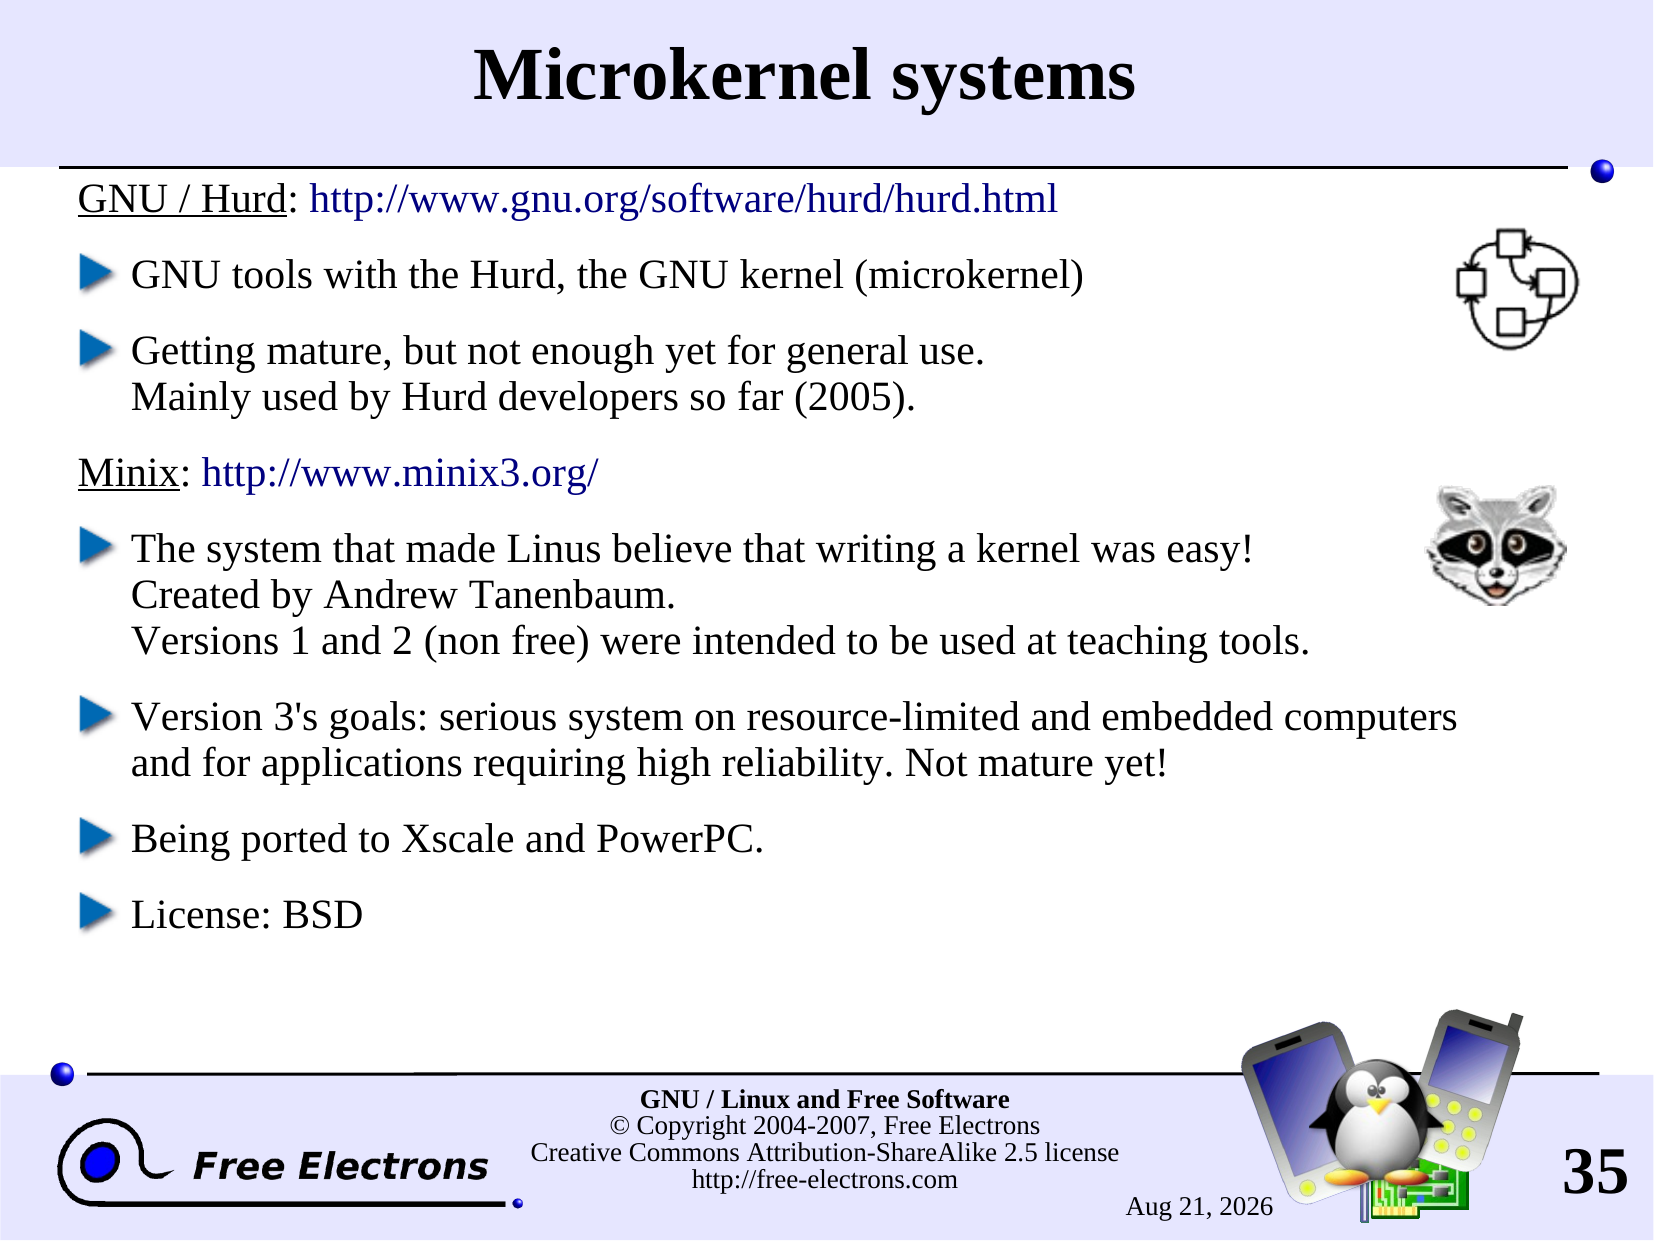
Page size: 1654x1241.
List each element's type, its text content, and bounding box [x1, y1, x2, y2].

title Microkernel systems [60, 12, 1551, 138]
list GNU / Hurd: http://www.gnu.org/software/hurd/hurd.html GNU tools with the Hurd, the GNU kernel (microkernel) Getting mature, but not enough yet for general use. Mainly used by Hurd developers so far (2005). Minix: http://www.minix3.org/ The system that made Linus believe that writing a kernel was easy! Created by Andrew Tanenbaum. Versions 1 and 2 (non free) were intended to be used at teaching tools. Version 3's goals: serious system on resource-limited and embedded computers and for applications requiring high reliability. Not mature yet! Being ported to Xscale and PowerPC. License: BSD [60, 175, 1594, 1045]
picture [1448, 222, 1585, 360]
picture [1423, 485, 1567, 607]
picture [1225, 1045, 1528, 1241]
picture [50, 1107, 527, 1216]
